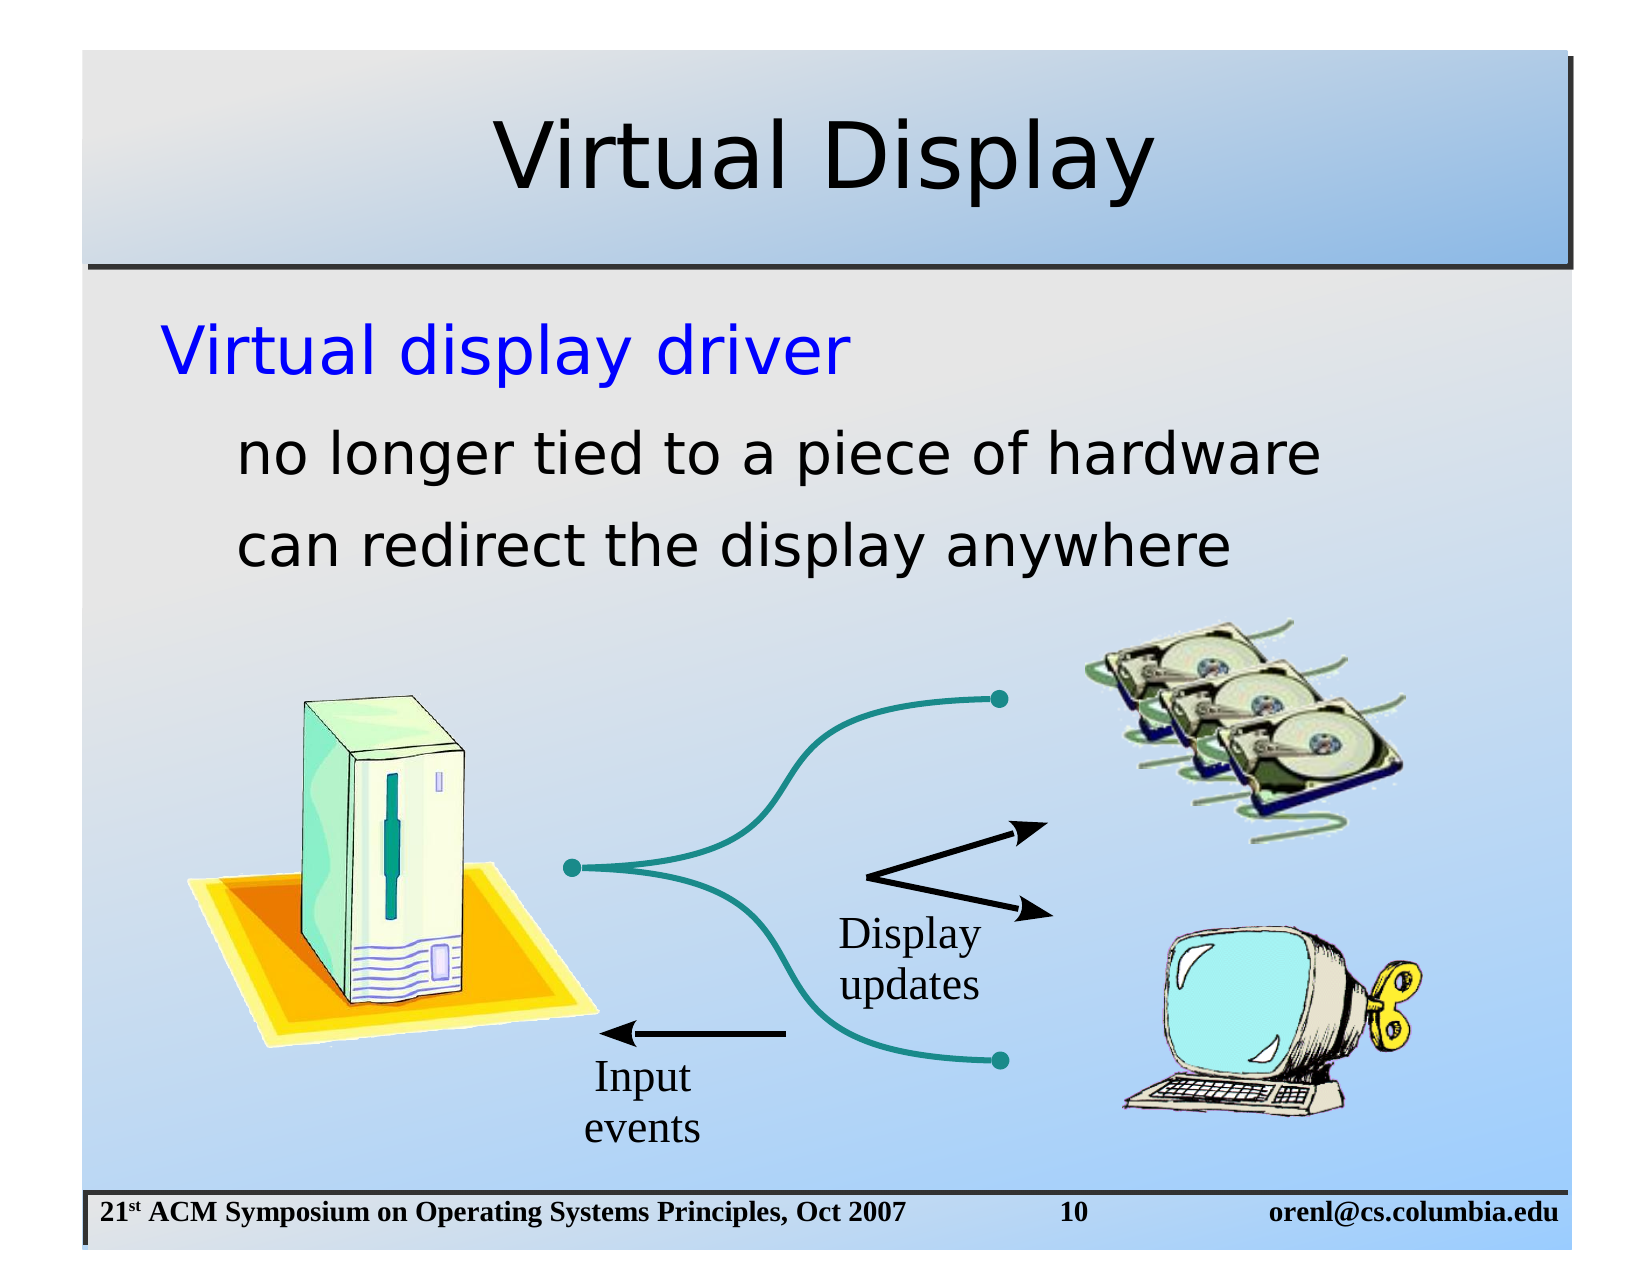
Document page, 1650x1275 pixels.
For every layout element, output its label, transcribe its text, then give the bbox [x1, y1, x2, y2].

picture [187, 693, 600, 1049]
picture [1085, 616, 1406, 844]
text_box Input events [569, 1042, 824, 1163]
text_box Display updates [823, 899, 1007, 1020]
picture [1122, 925, 1423, 1119]
title Virtual Display [82, 50, 1568, 264]
list Virtual display driver no longer tied to a piece of hardware can redirect the display anywhere [82, 298, 1568, 1140]
